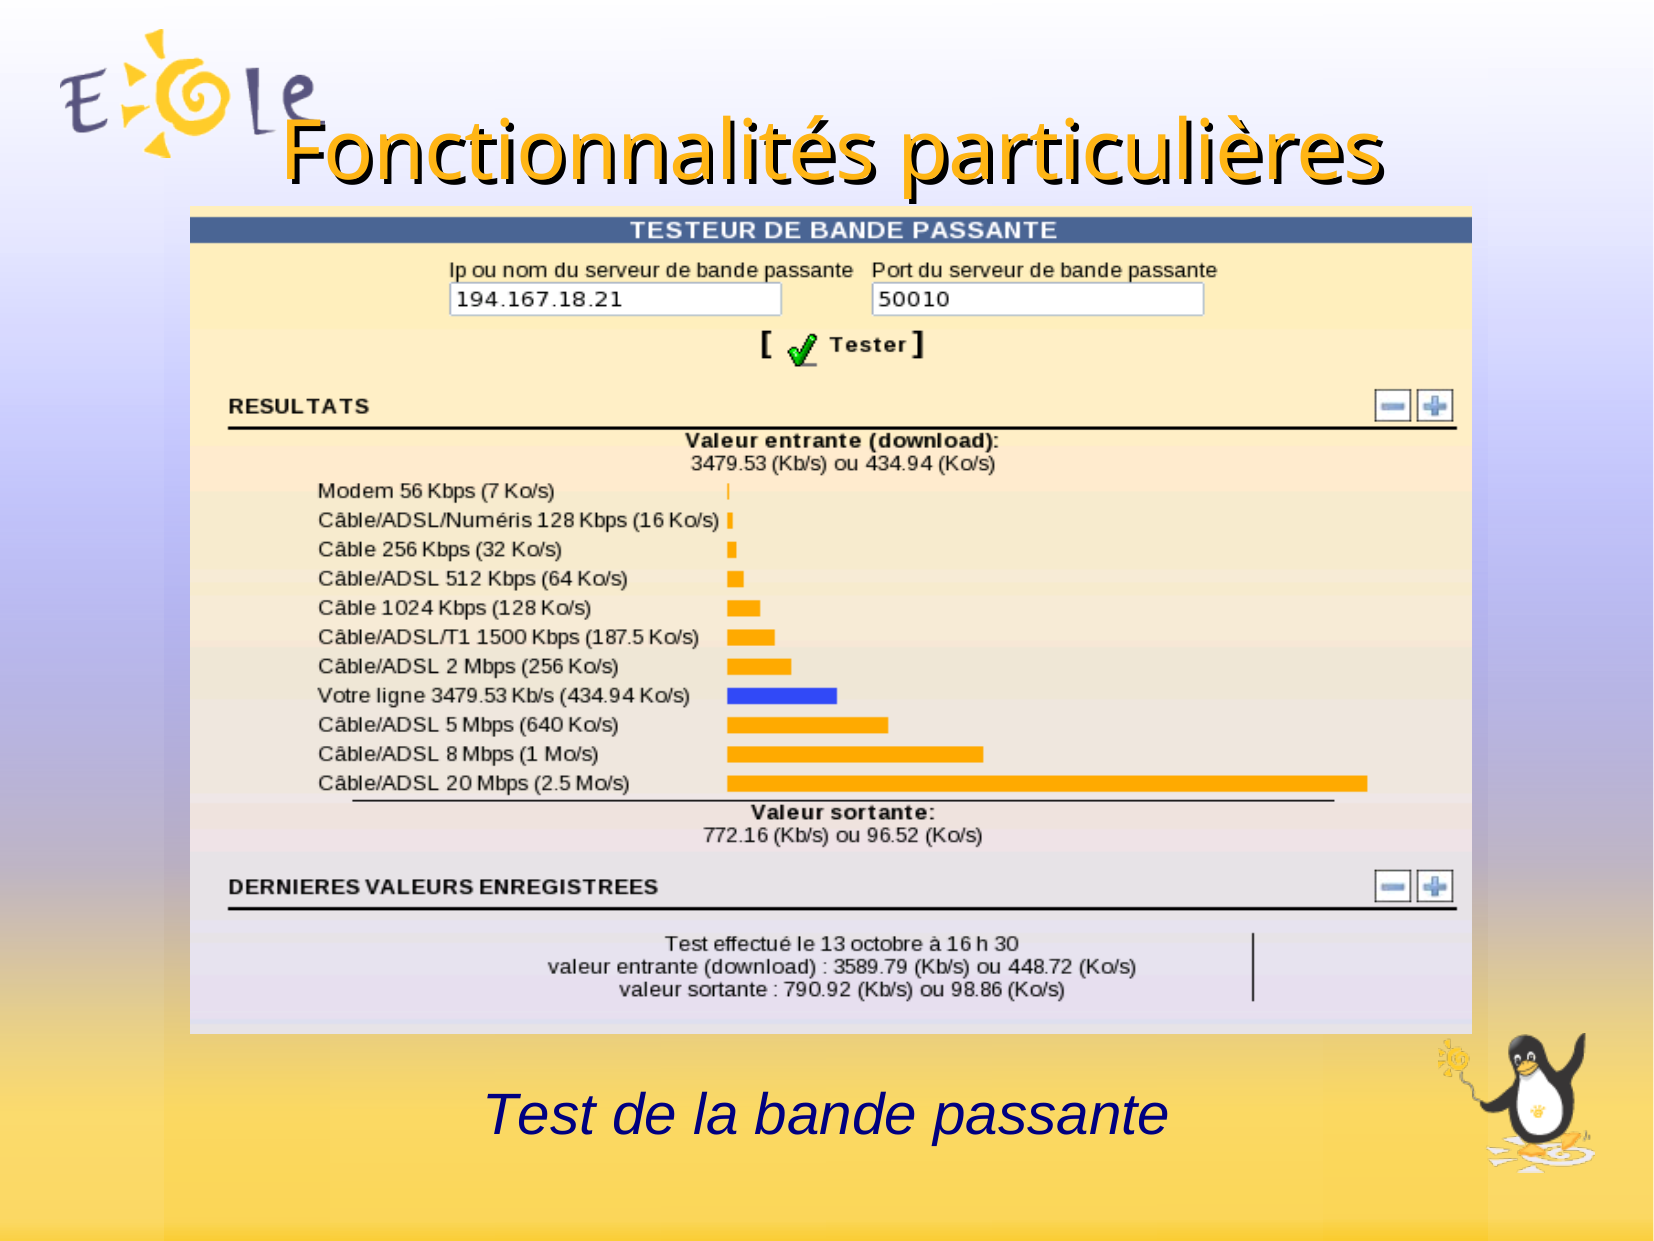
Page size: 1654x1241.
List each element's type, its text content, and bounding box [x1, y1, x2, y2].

picture [0, 0, 1654, 1241]
title Fonctionnalités particulières [88, 29, 1577, 266]
text_box Test de la bande passante [29, 1077, 1625, 1152]
